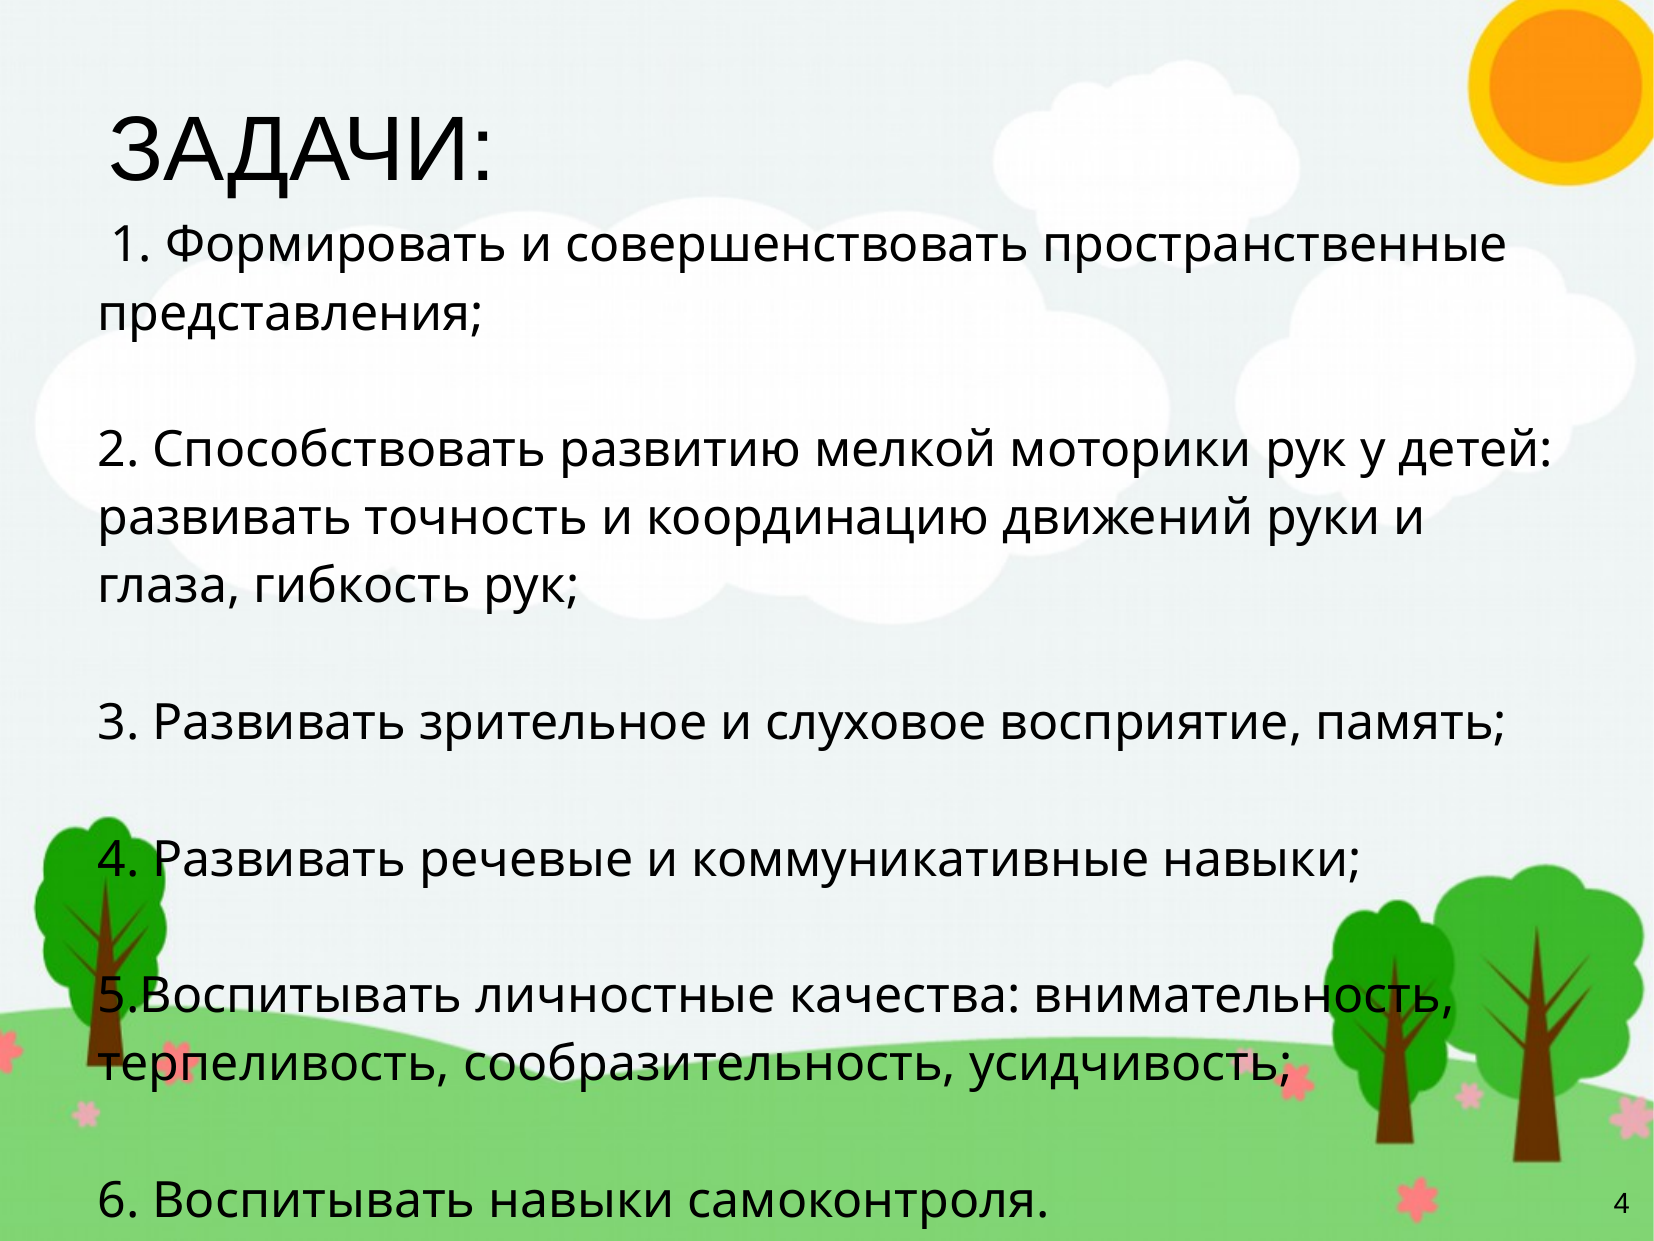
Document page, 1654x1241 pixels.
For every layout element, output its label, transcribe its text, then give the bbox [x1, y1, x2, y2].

text_box 1. Формировать и совершенствовать пространственные представления; 2. Способствовать развитию мелкой моторики рук у детей: развивать точность и координацию движений руки и глаза, гибкость рук; 3. Развивать зрительное и слуховое восприятие, память; 4. Развивать речевые и коммуникативные навыки; 5.Воспитывать личностные качества: внимательность, терпеливость, сообразительность, усидчивость; 6. Воспитывать навыки самоконтроля. [82, 200, 1583, 1170]
picture [0, 0, 1654, 1241]
title ЗАДАЧИ: [82, 49, 1571, 200]
